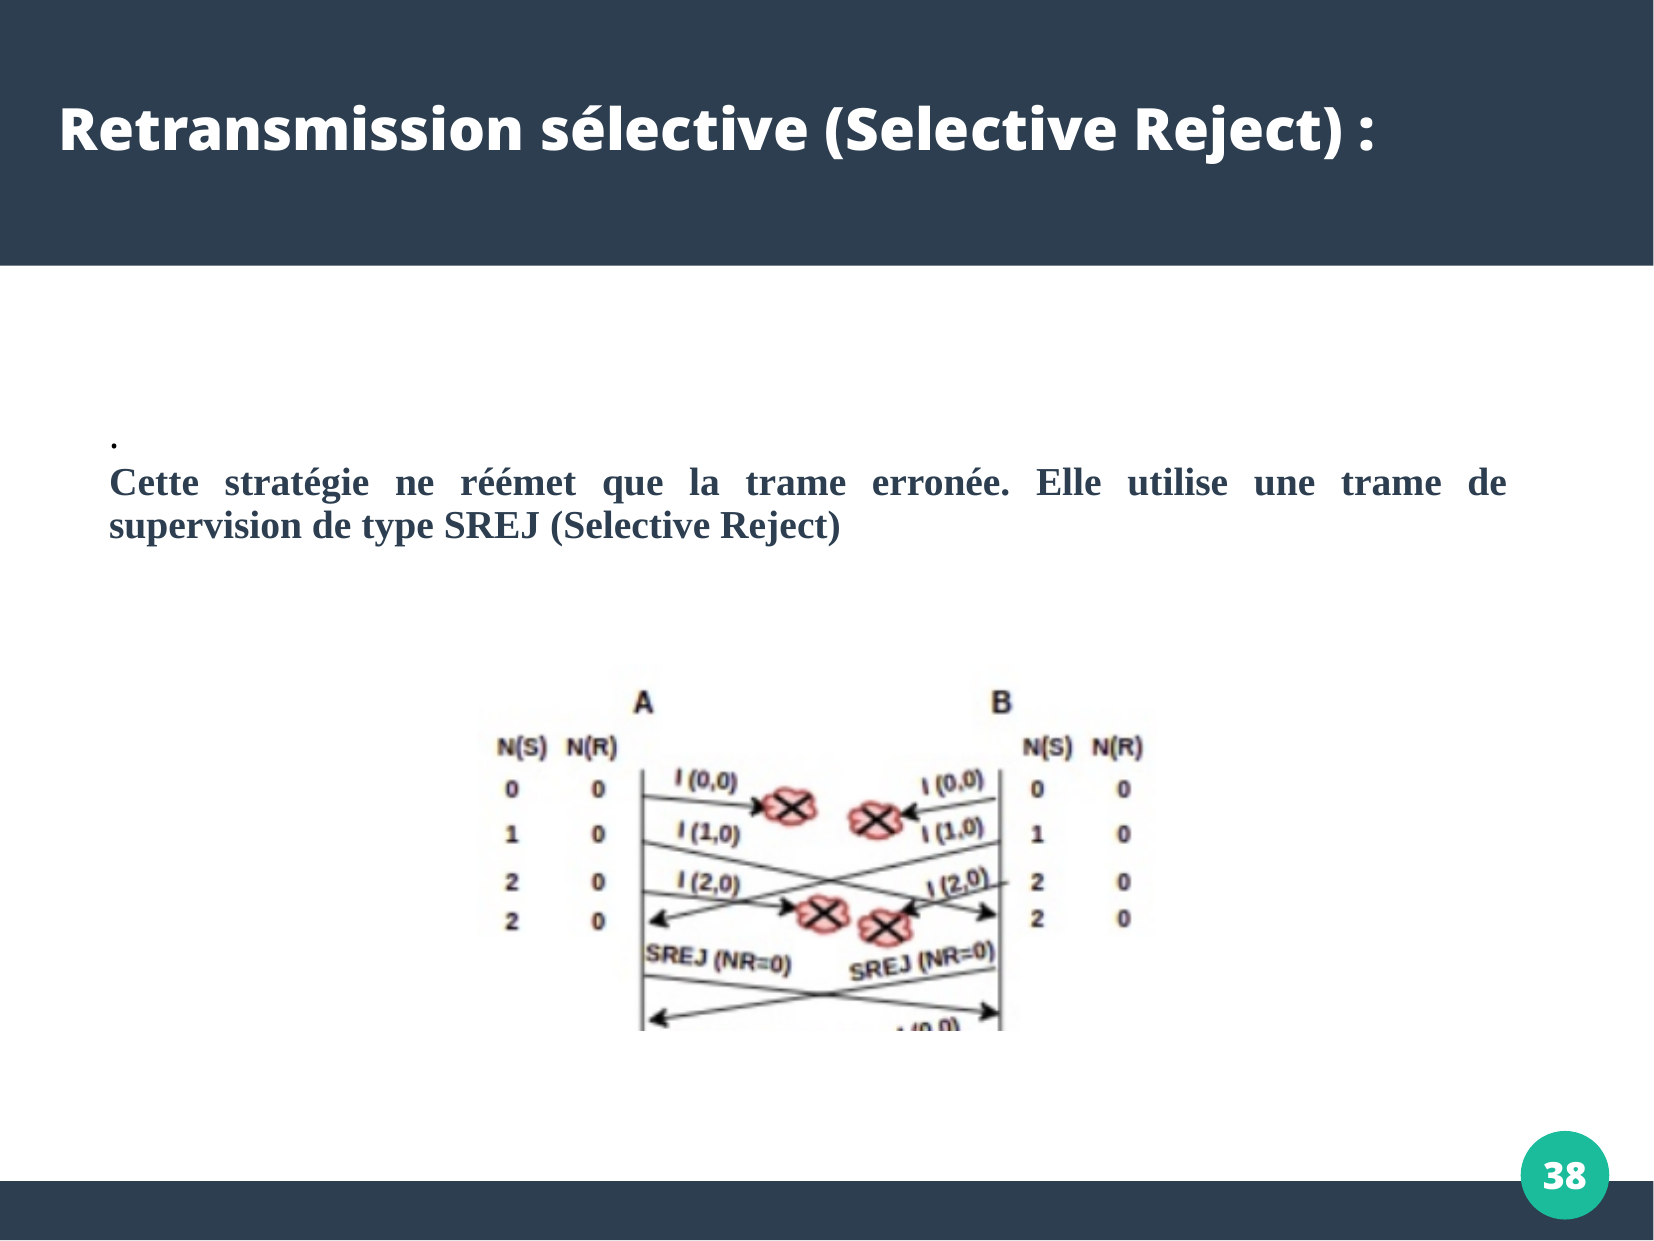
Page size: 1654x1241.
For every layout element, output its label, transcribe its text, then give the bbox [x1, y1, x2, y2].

title Retransmission sélective (Selective Reject) : [59, 49, 1595, 207]
picture [472, 661, 1195, 1031]
text_box . Cette stratégie ne réémet que la trame erronée. Elle utilise une trame de supervision de type SREJ (Selective Reject) [94, 401, 1524, 591]
